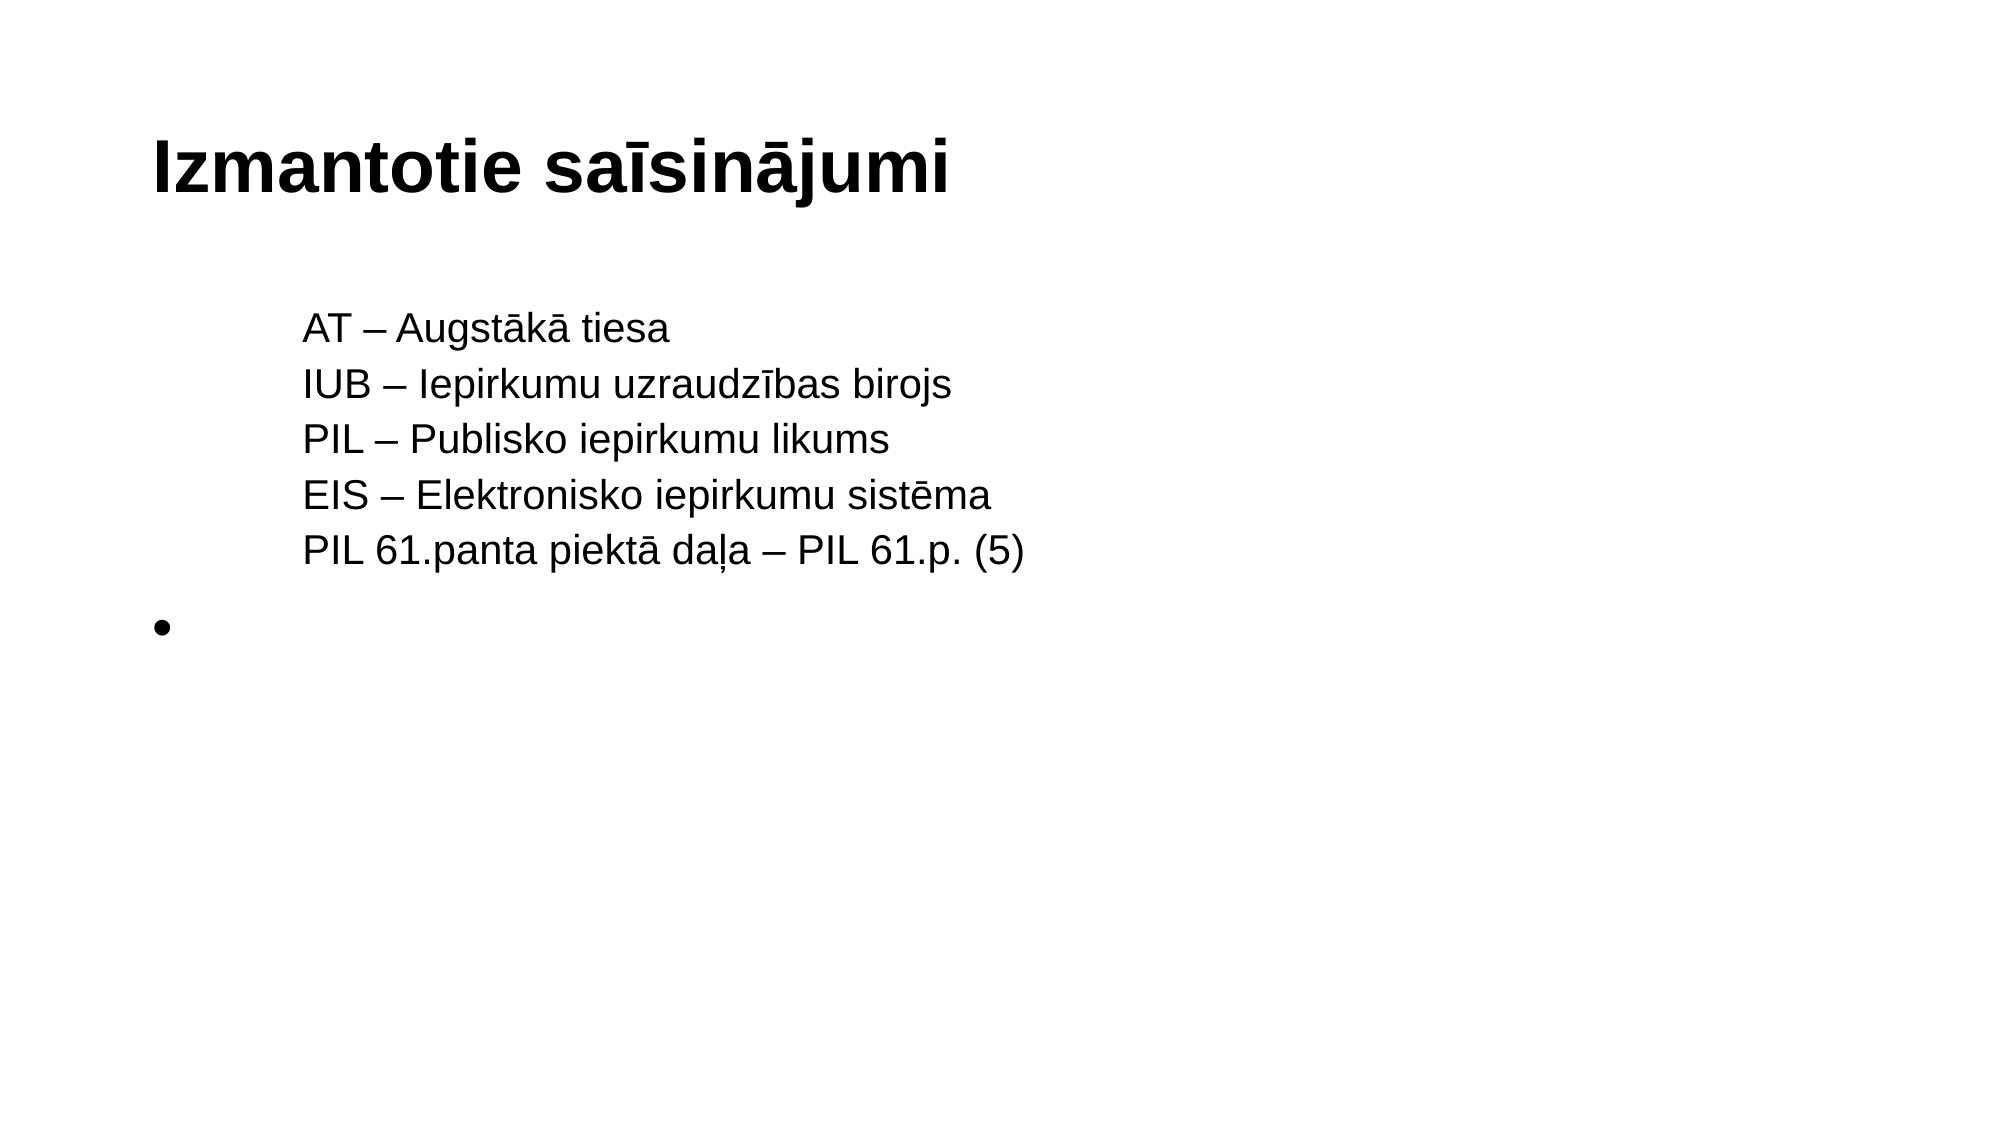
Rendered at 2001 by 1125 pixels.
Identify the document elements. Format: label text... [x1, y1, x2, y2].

list AT – Augstākā tiesa IUB – Iepirkumu uzraudzības birojs PIL – Publisko iepirkumu likums EIS – Elektronisko iepirkumu sistēma PIL 61.panta piektā daļa – PIL 61.p. (5) [137, 299, 1863, 1014]
title Izmantotie saīsinājumi [137, 59, 1863, 278]
